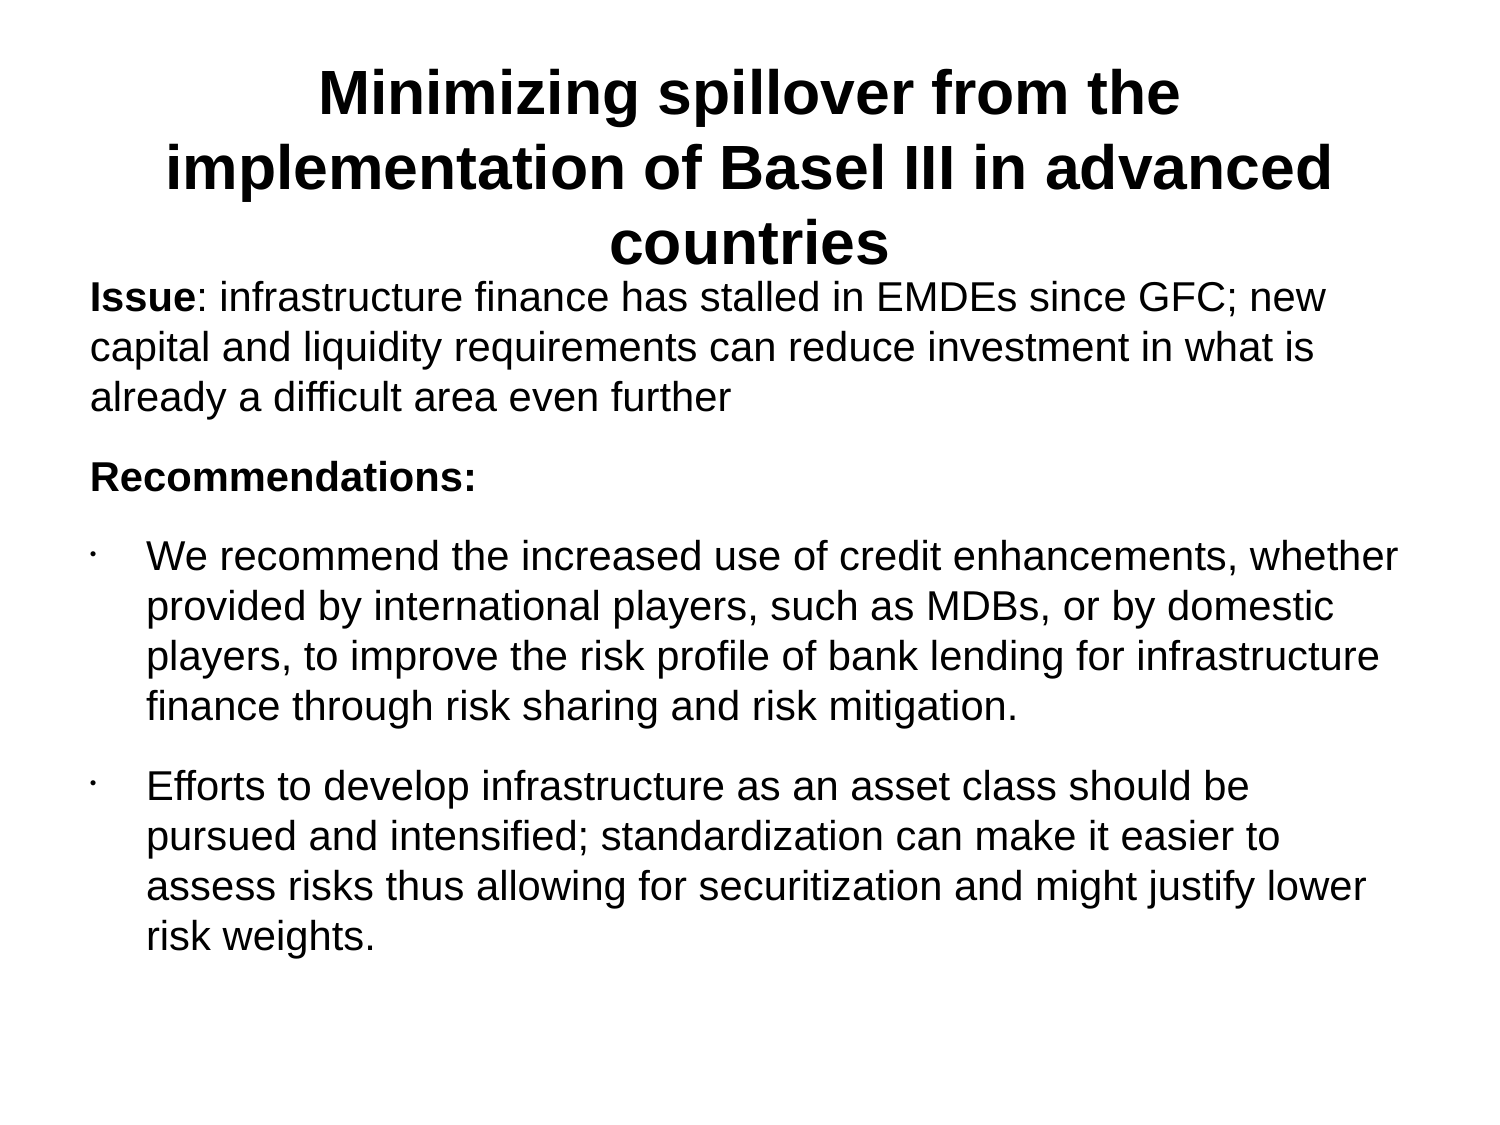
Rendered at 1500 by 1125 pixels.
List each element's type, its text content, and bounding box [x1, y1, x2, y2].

list Issue: infrastructure finance has stalled in EMDEs since GFC; new capital and liquidity requirements can reduce investment in what is already a difficult area even further Recommendations: We recommend the increased use of credit enhancements, whether provided by international players, such as MDBs, or by domestic players, to improve the risk profile of bank lending for infrastructure finance through risk sharing and risk mitigation. Efforts to develop infrastructure as an asset class should be pursued and intensified; standardization can make it easier to assess risks thus allowing for securitization and might justify lower risk weights. [75, 262, 1425, 1005]
title Minimizing spillover from the implementation of Basel III in advanced countries [75, 45, 1425, 233]
